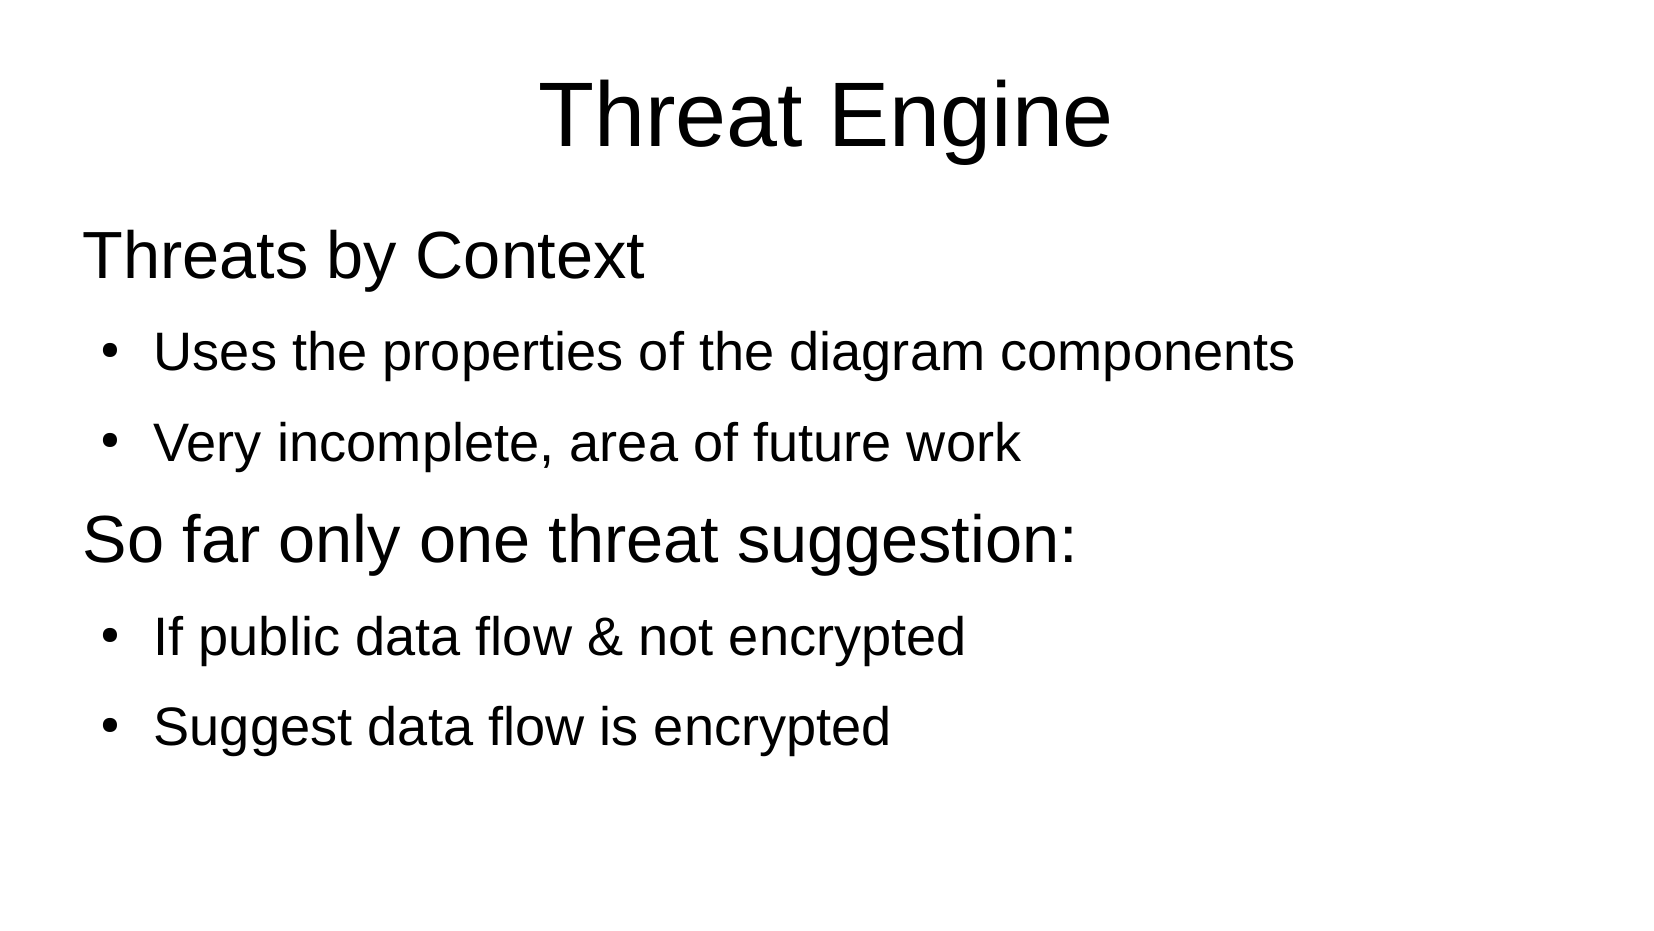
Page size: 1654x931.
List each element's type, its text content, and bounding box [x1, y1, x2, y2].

list Threats by Context Uses the properties of the diagram components Very incomplete, area of future work So far only one threat suggestion: If public data flow & not encrypted Suggest data flow is encrypted [82, 217, 1571, 758]
title Threat Engine [82, 37, 1571, 193]
